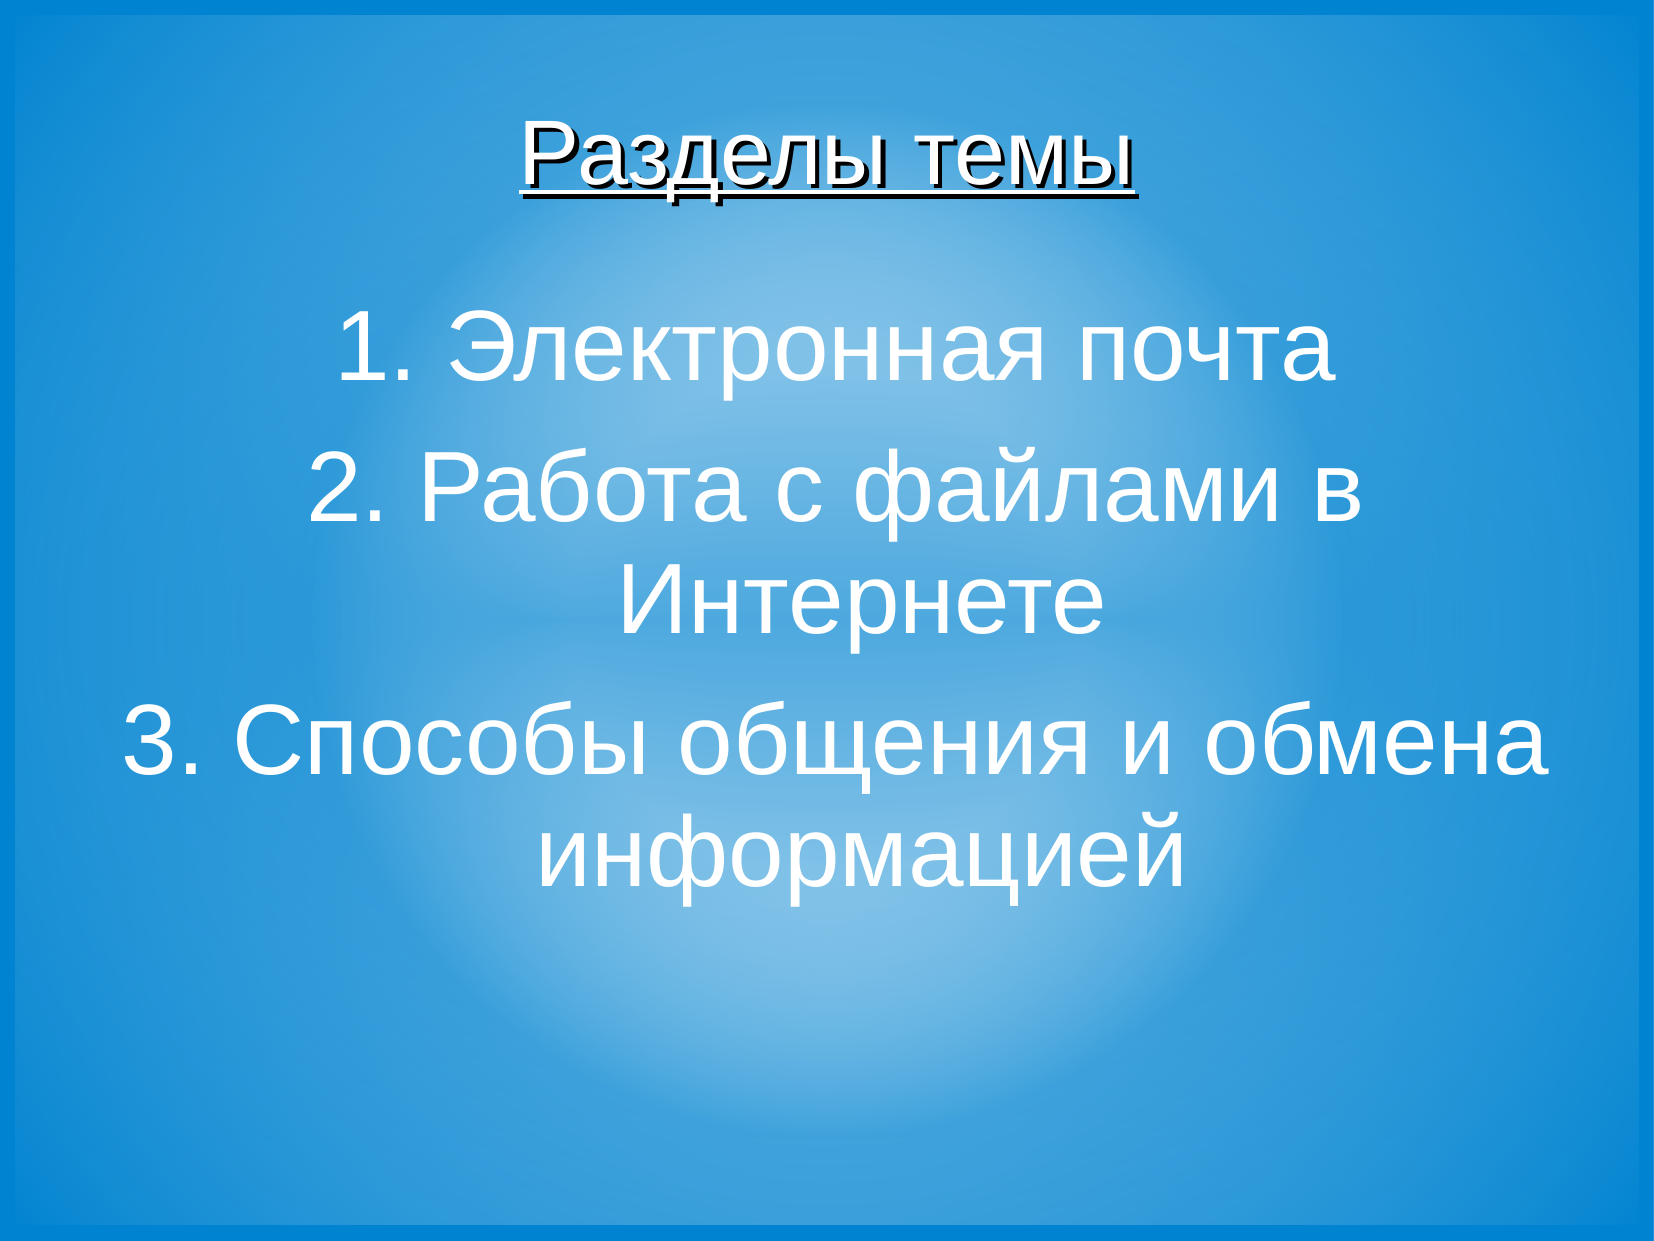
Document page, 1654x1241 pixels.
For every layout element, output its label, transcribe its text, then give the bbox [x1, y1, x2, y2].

list Электронная почта Работа с файлами в Интернете Способы общения и обмена информацией [82, 290, 1571, 1010]
title Разделы темы [82, 49, 1571, 257]
